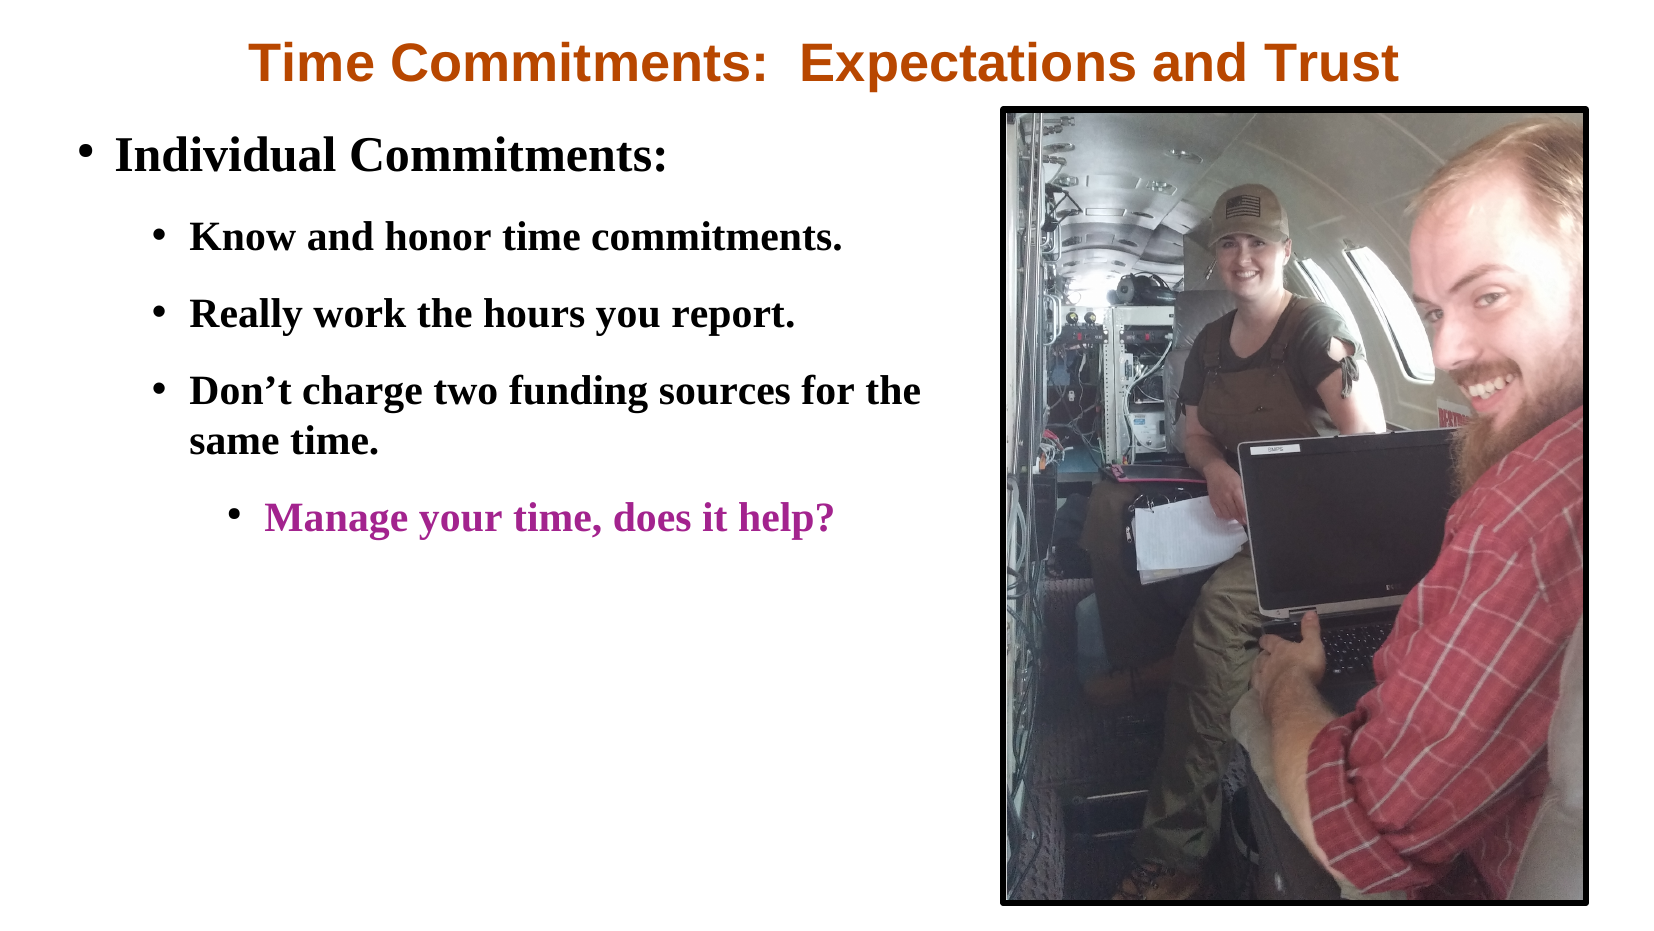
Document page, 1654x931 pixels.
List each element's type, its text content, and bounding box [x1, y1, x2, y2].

text_box Time Commitments: Expectations and Trust [0, 20, 1651, 105]
text_box Individual Commitments: Know and honor time commitments. Really work the hours you report. Don’t charge two funding sources for the same time. Manage your time, does it help? [62, 114, 962, 625]
picture [1006, 112, 1583, 901]
